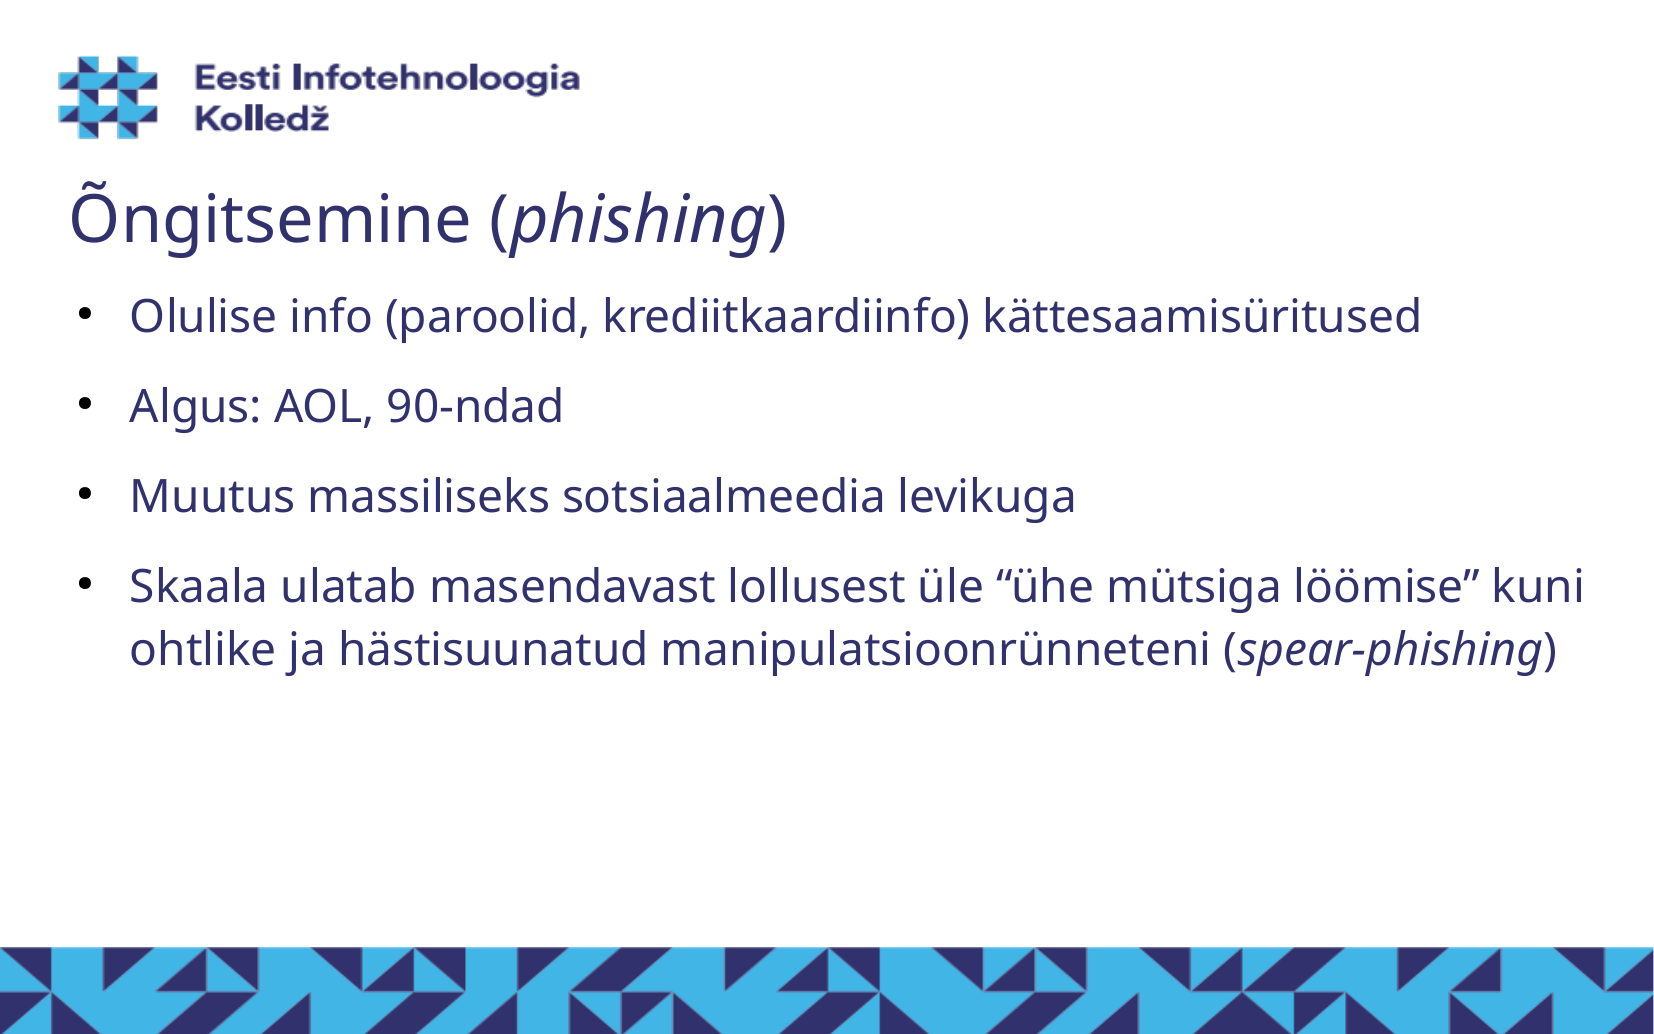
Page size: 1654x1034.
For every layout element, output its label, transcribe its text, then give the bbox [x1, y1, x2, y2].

title Õngitsemine (phishing) [68, 147, 1536, 283]
list Olulise info (paroolid, krediitkaardiinfo) kättesaamisüritused Algus: AOL, 90-ndad Muutus massiliseks sotsiaalmeedia levikuga Skaala ulatab masendavast lollusest üle “ühe mütsiga löömise” kuni ohtlike ja hästisuunatud manipulatsioonrünneteni (spear-phishing) [59, 283, 1595, 936]
